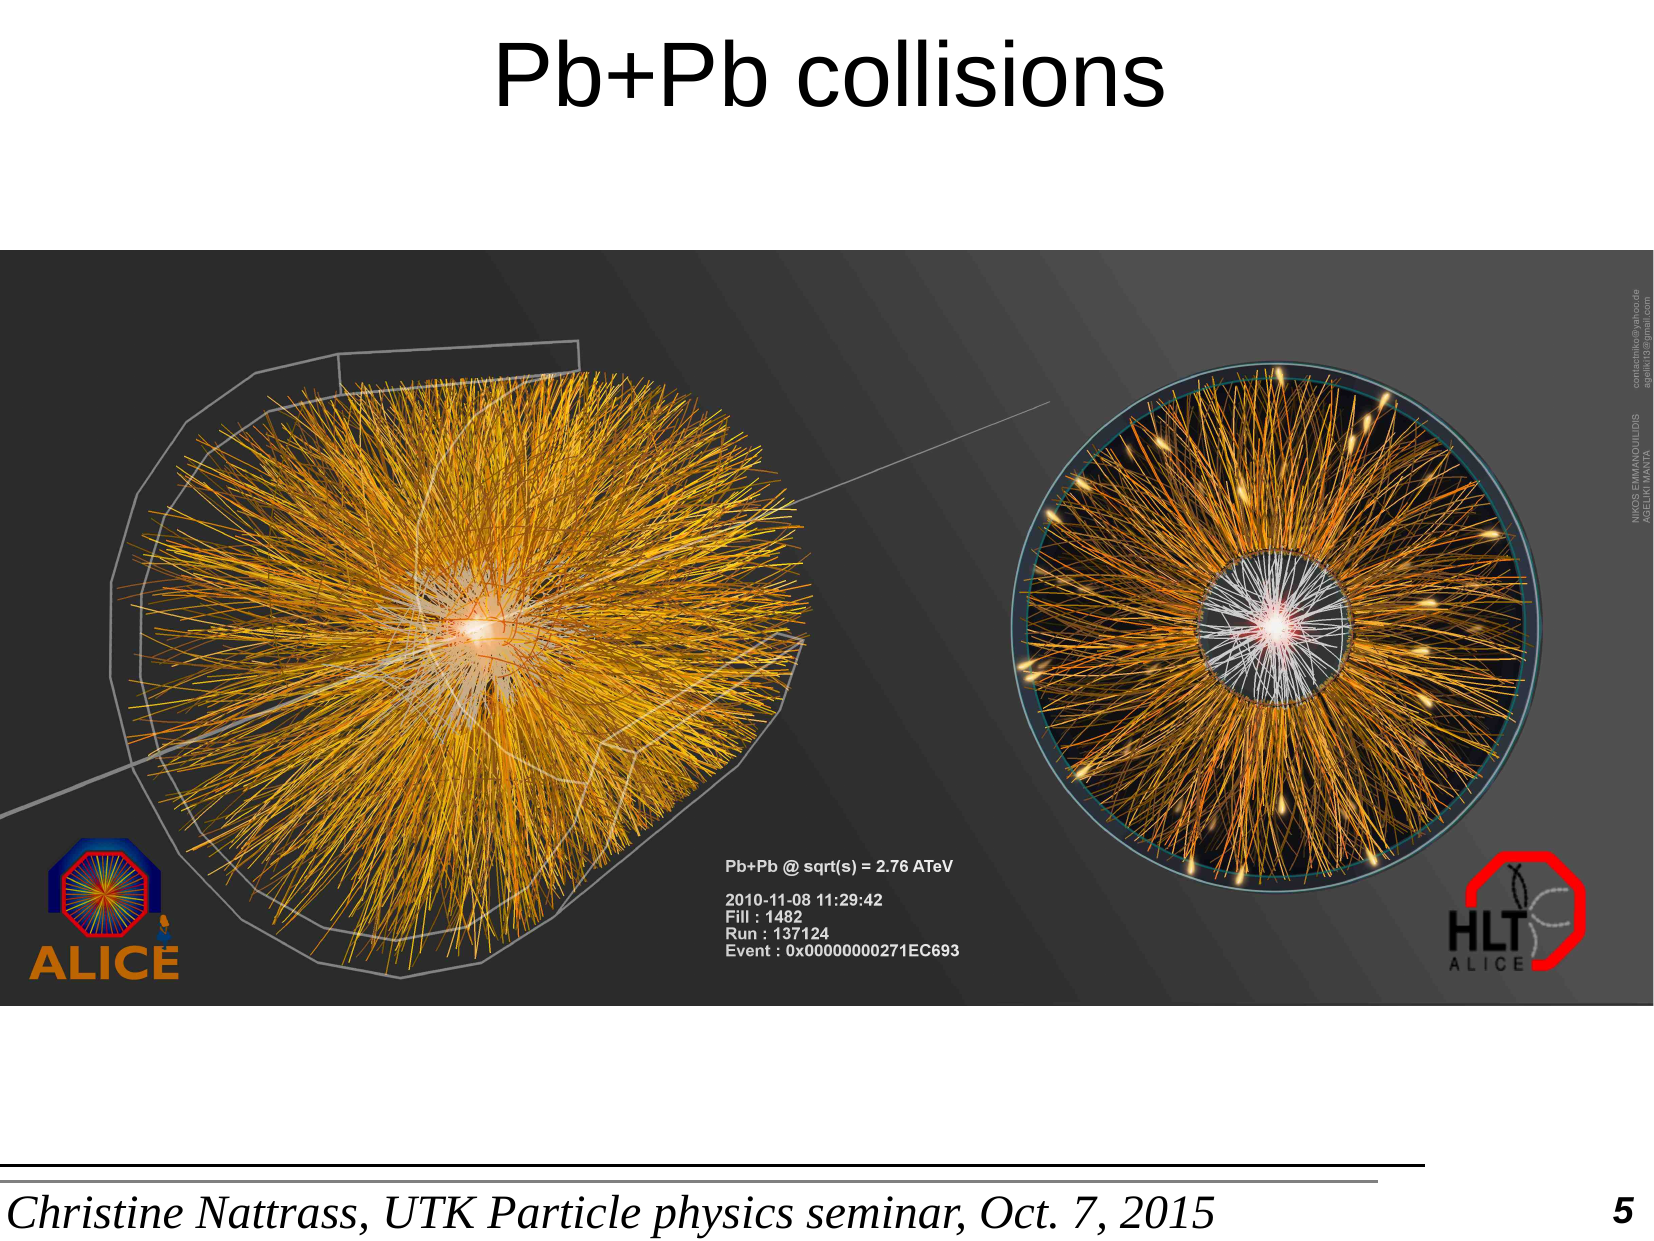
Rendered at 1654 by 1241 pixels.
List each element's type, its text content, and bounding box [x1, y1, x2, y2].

title Pb+Pb collisions [86, 0, 1575, 150]
text_box 5 [1573, 1181, 1649, 1239]
picture [0, 250, 1654, 1006]
